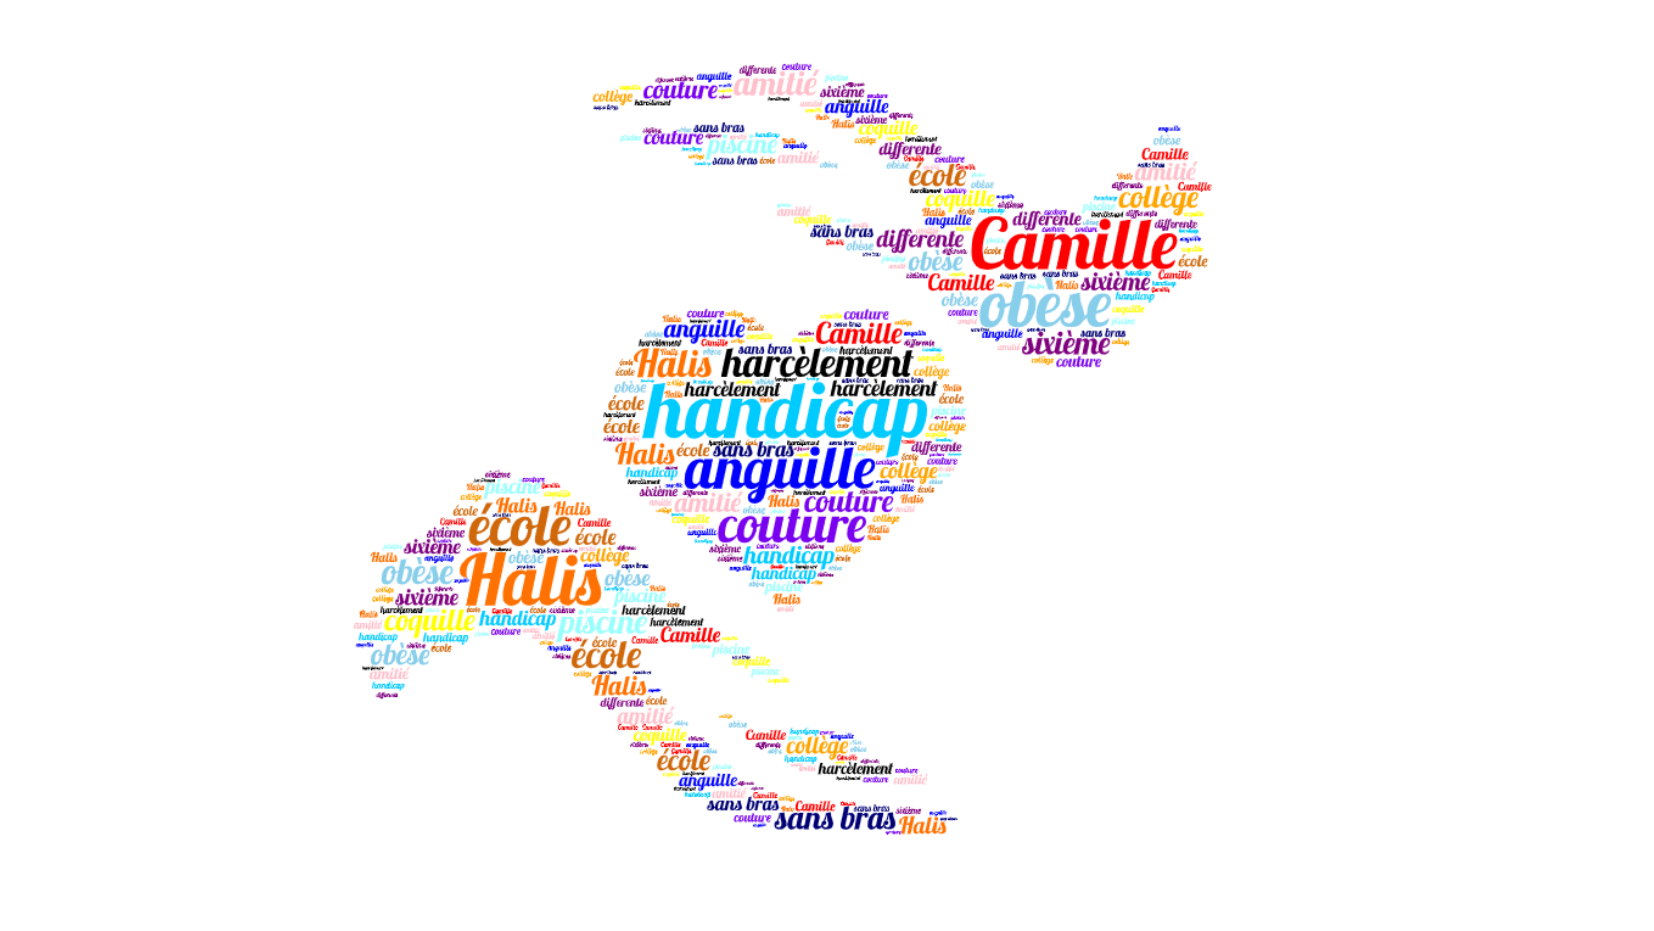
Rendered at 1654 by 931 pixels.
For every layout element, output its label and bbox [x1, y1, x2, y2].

picture [343, 47, 1229, 849]
